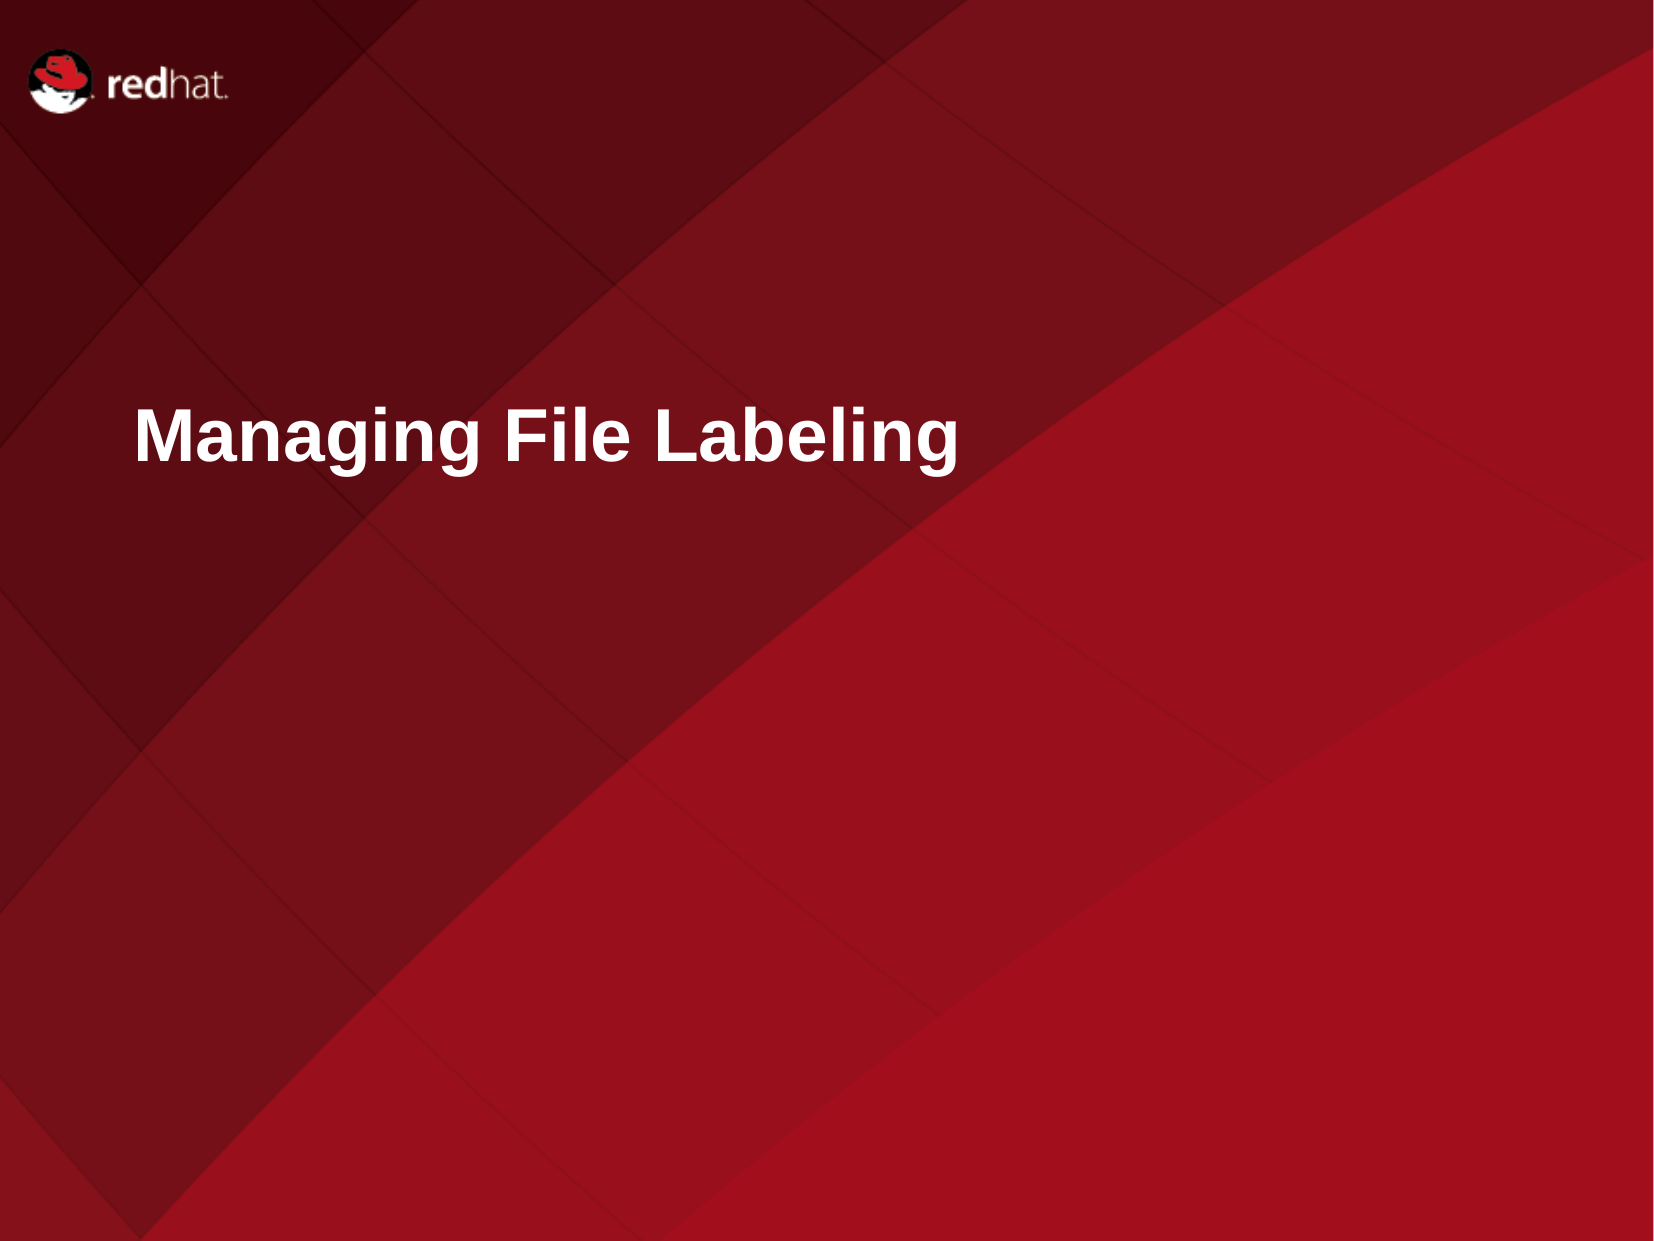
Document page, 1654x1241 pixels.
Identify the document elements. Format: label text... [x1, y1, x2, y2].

text_box Managing File Labeling [133, 225, 1560, 887]
picture [0, 0, 1654, 1241]
